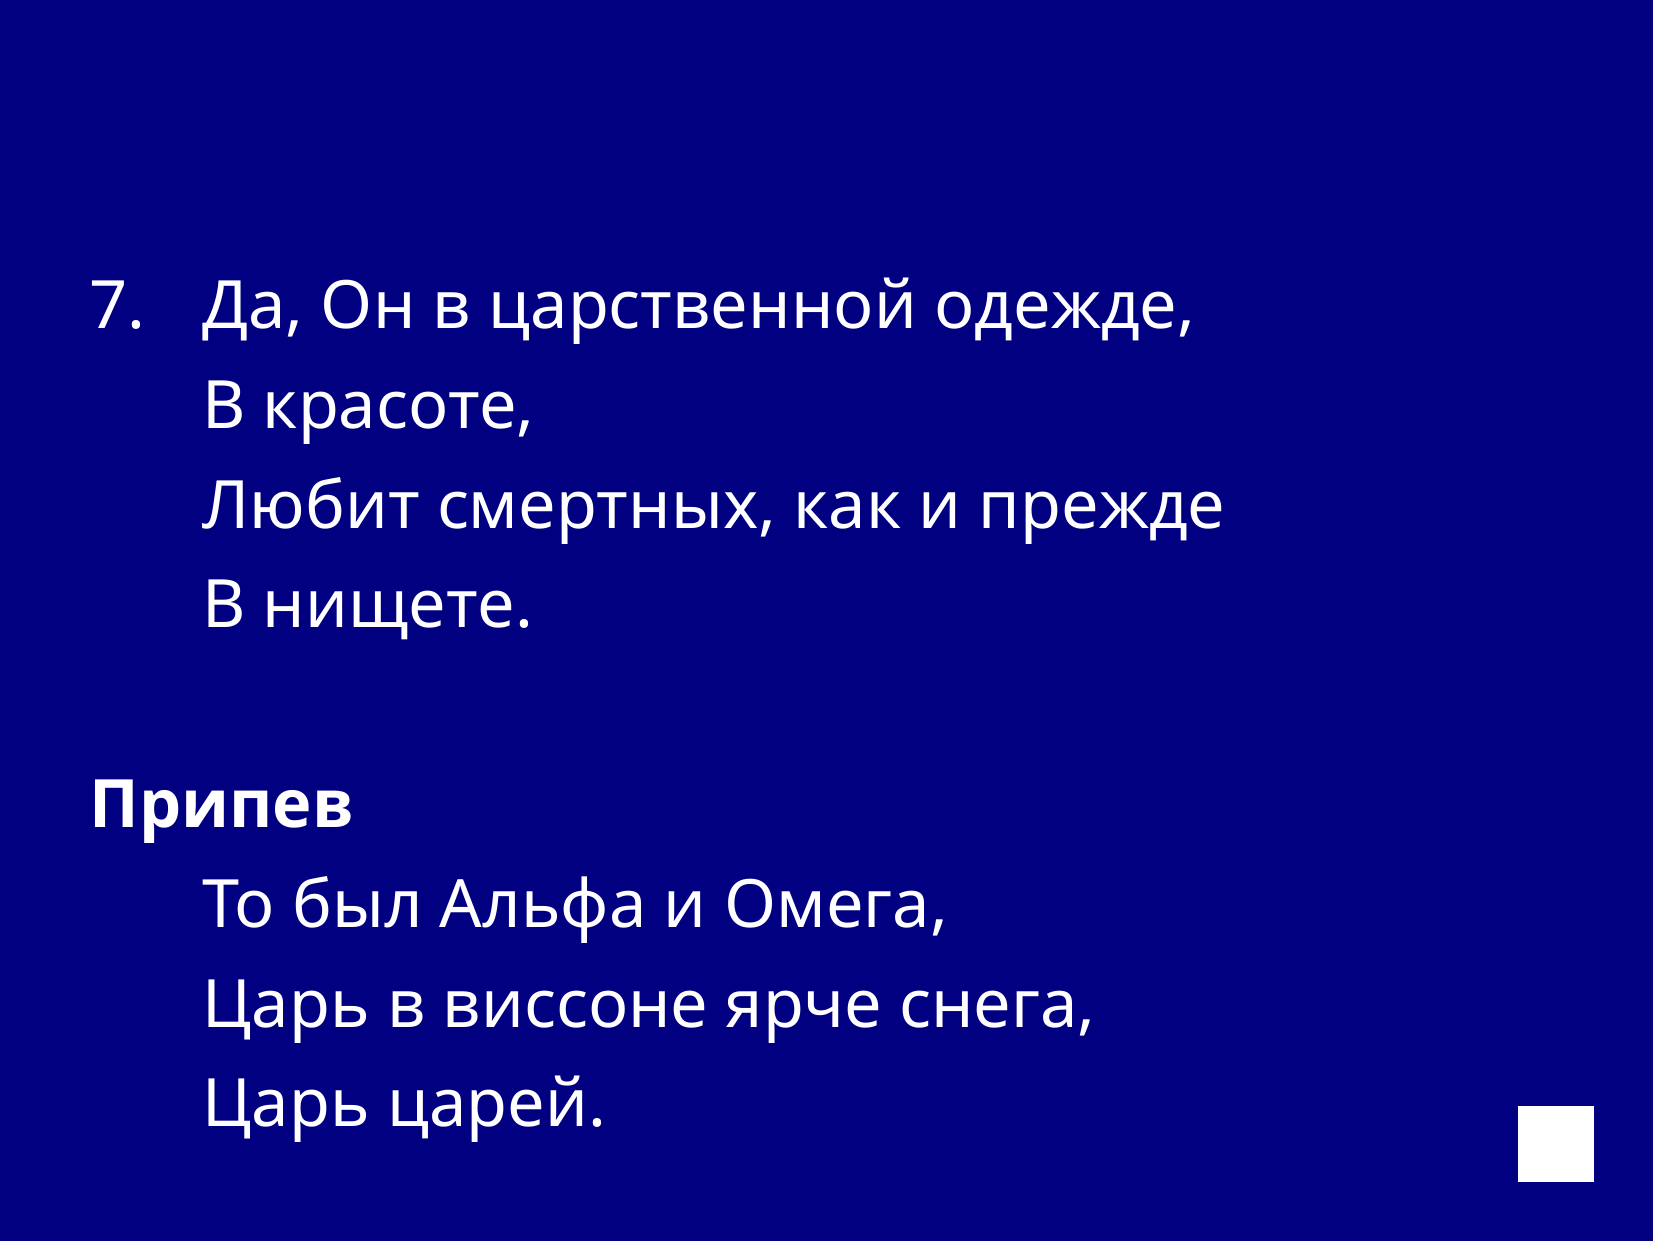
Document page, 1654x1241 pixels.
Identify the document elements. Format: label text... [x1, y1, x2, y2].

text_box [1518, 1106, 1594, 1182]
text_box 7. Да, Он в царственной одежде, В красоте, Любит смертных, как и прежде В нищете. Припев То был Альфа и Омега, Царь в виссоне ярче снега, Царь царей. [75, 150, 1576, 1163]
